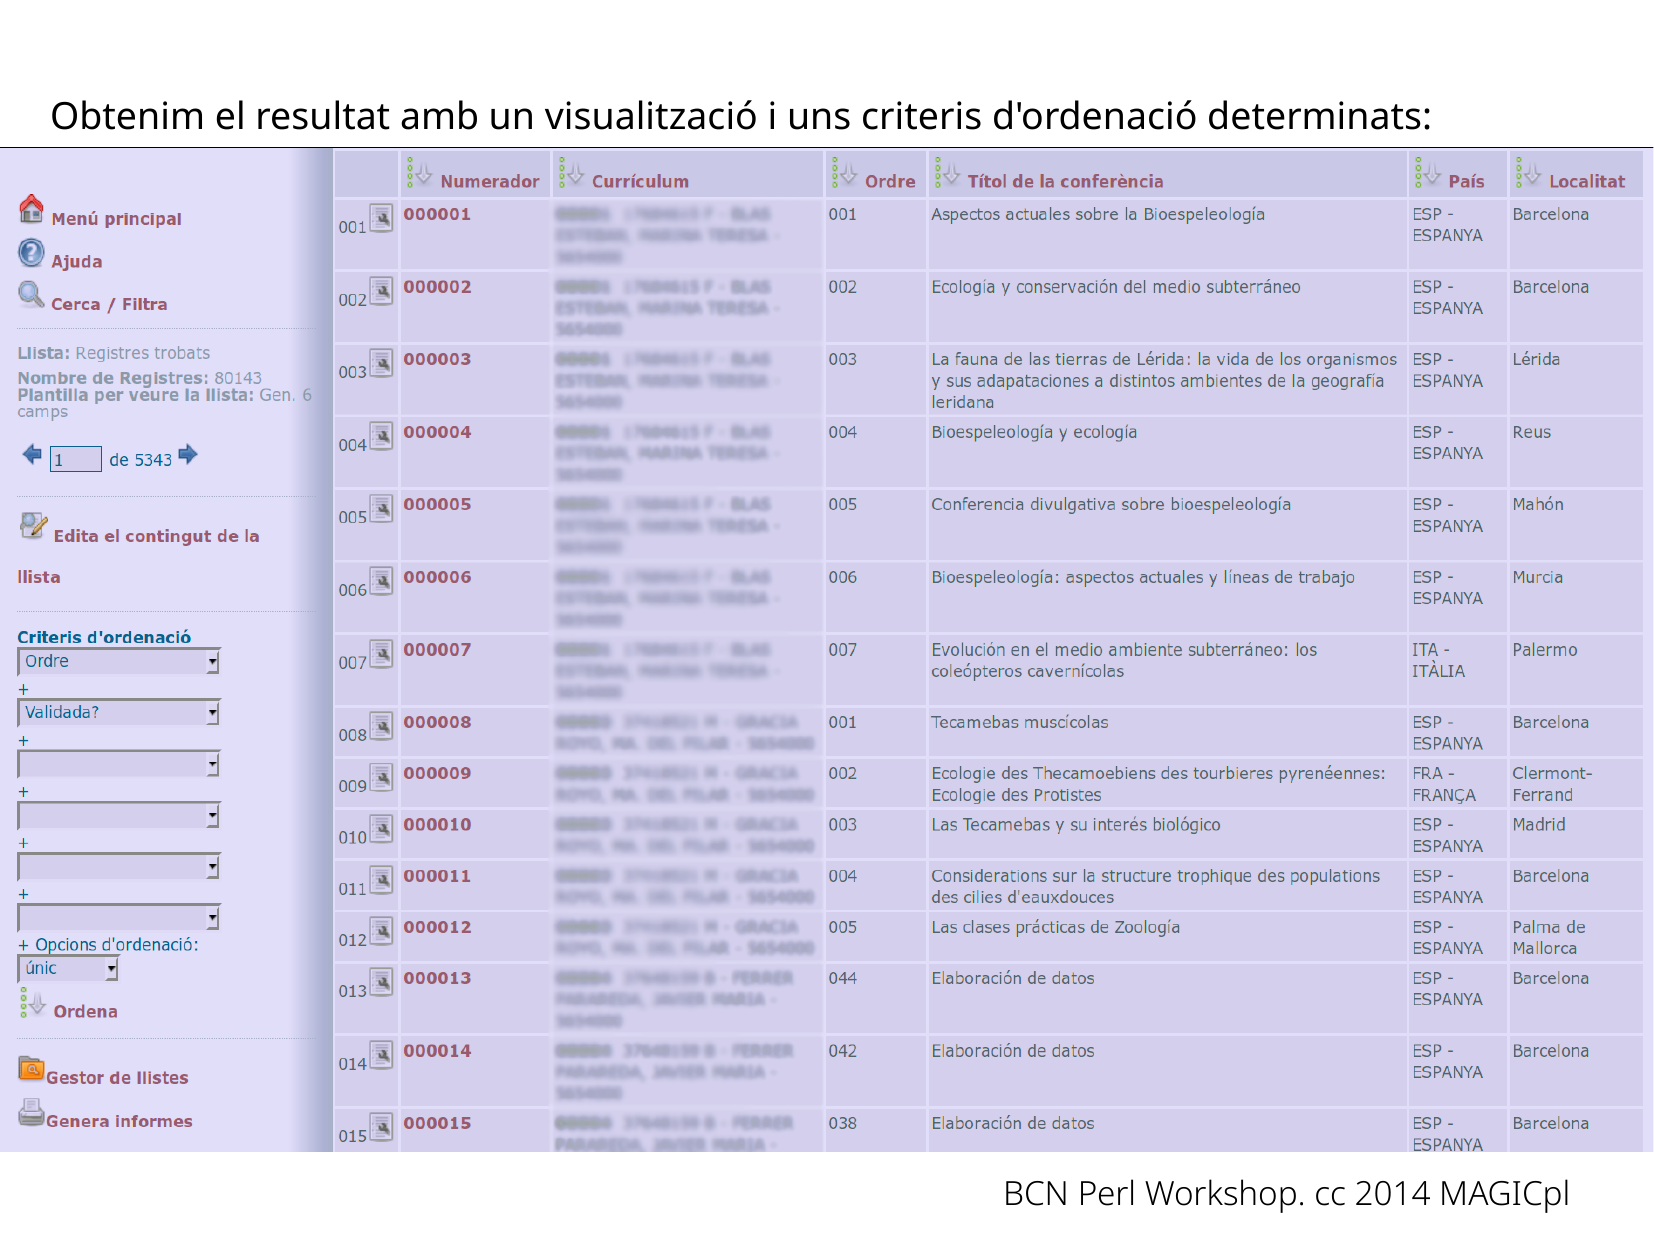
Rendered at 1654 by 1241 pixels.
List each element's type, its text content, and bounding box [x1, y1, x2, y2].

picture [0, 147, 1654, 1152]
title BCN Perl Workshop. cc 2014 MAGICpl [82, 1151, 1571, 1235]
text_box Obtenim el resultat amb un visualització i uns criteris d'ordenació determinats: [35, 82, 1453, 143]
